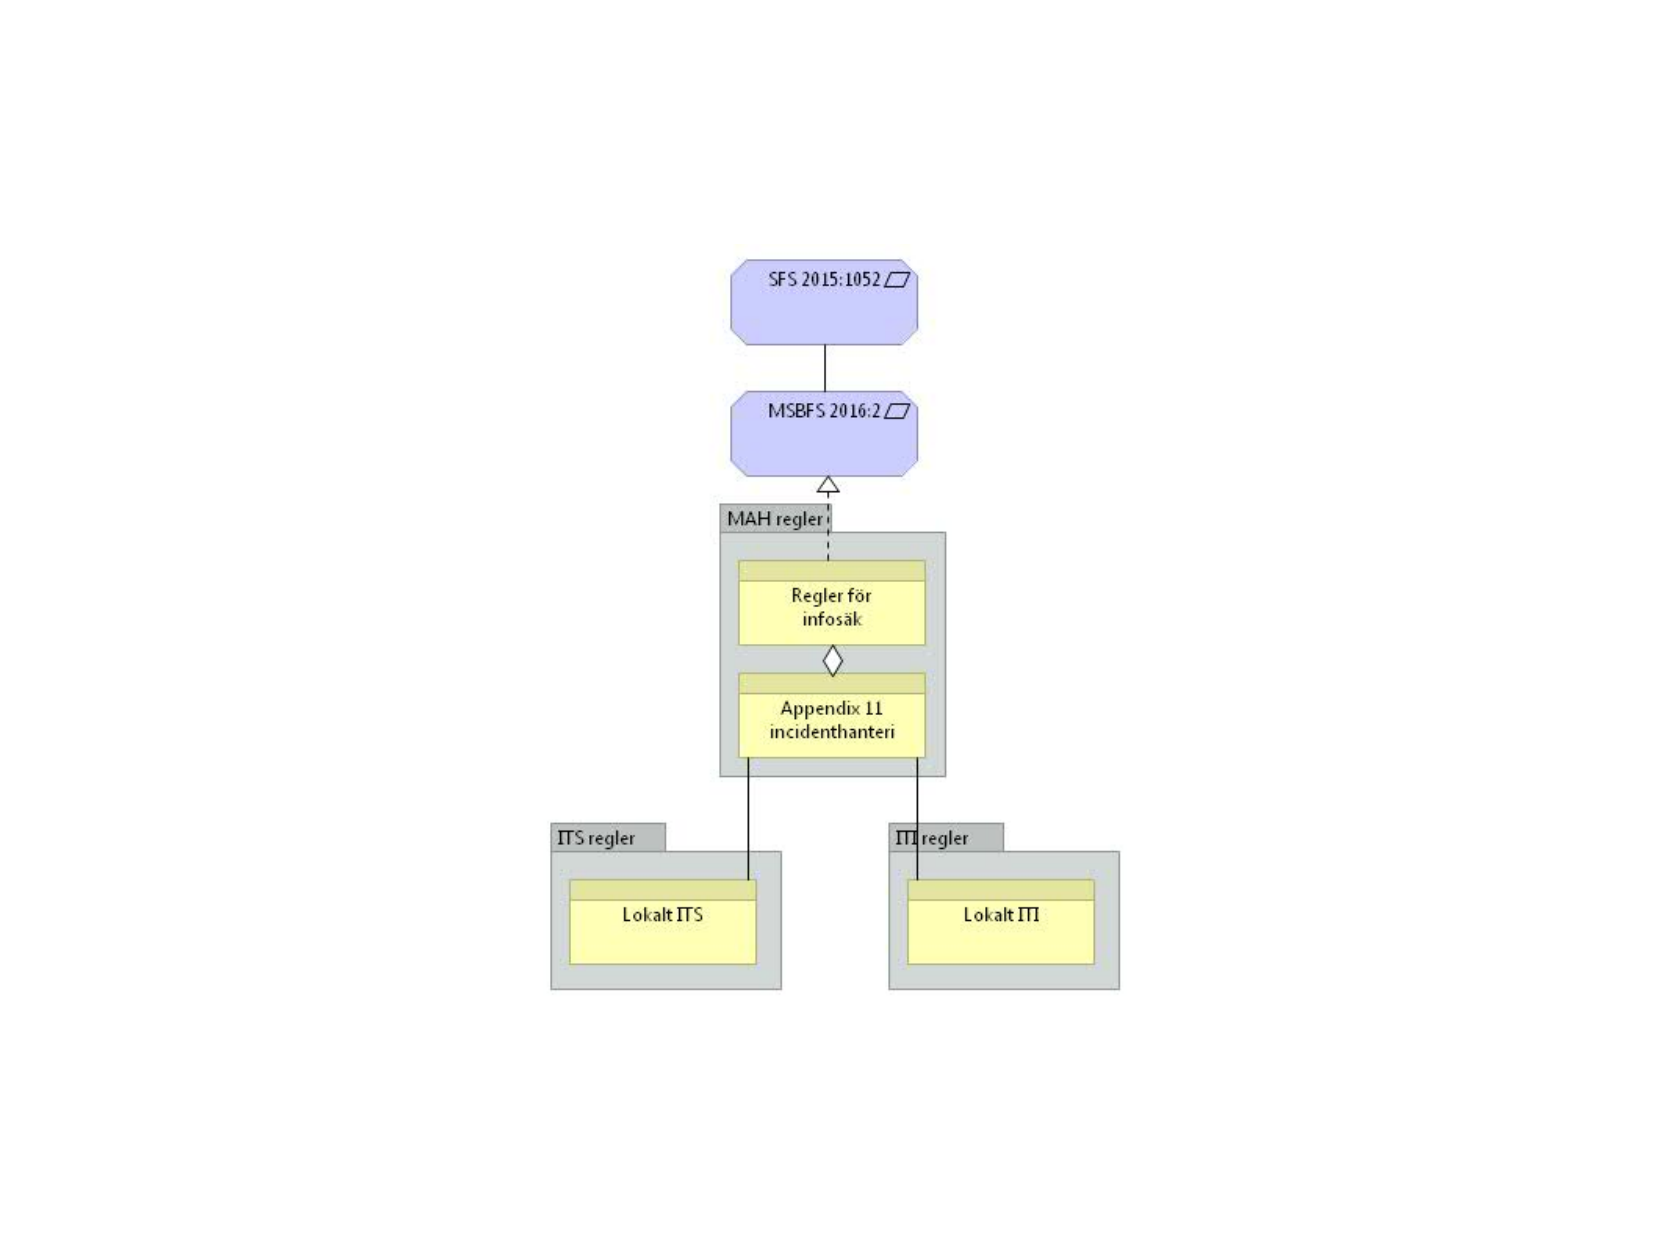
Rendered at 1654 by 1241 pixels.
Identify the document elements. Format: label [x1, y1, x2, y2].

picture [535, 244, 1136, 1006]
